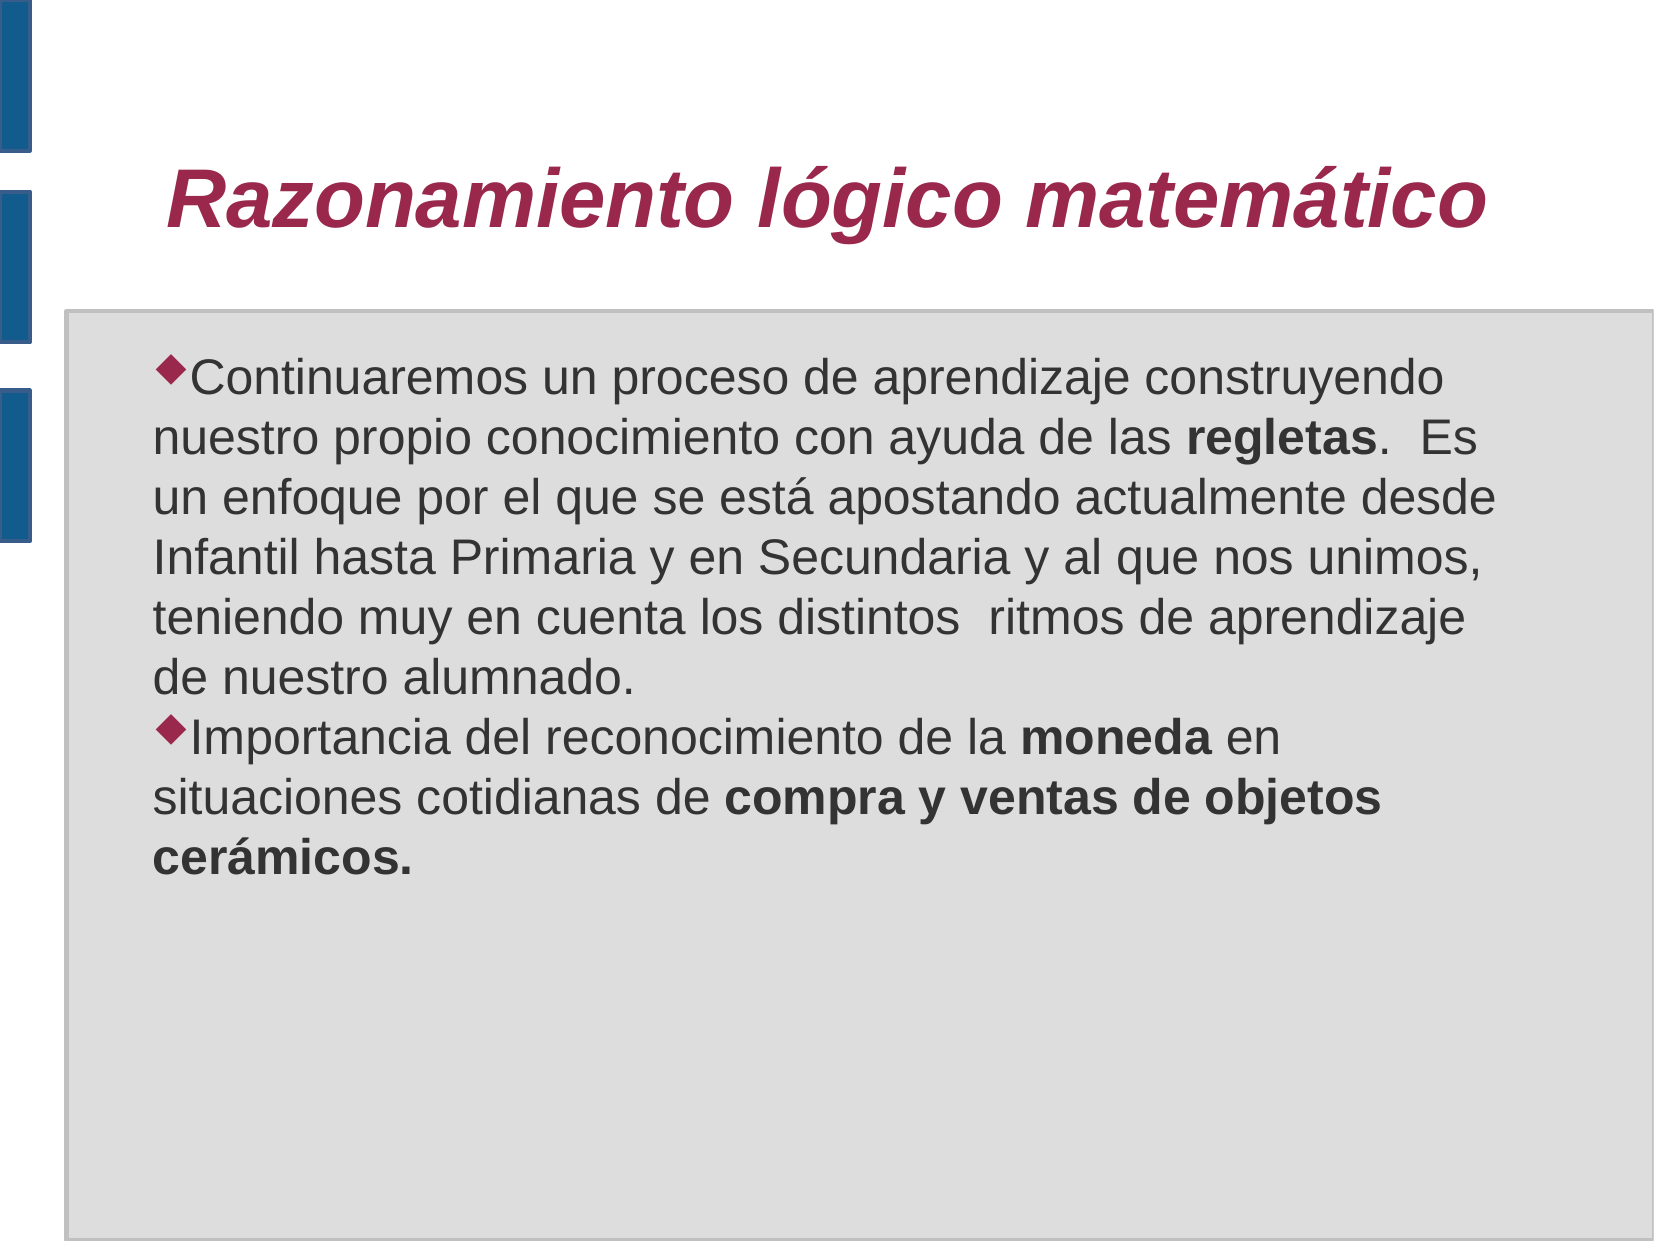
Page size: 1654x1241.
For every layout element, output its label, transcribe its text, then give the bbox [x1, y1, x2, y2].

title Razonamiento lógico matemático [121, 91, 1534, 299]
list Continuaremos un proceso de aprendizaje construyendo nuestro propio conocimiento con ayuda de las regletas. Es un enfoque por el que se está apostando actualmente desde Infantil hasta Primaria y en Secundaria y al que nos unimos, teniendo muy en cuenta los distintos ritmos de aprendizaje de nuestro alumnado. Importancia del reconocimiento de la moneda en situaciones cotidianas de compra y ventas de objetos cerámicos. [152, 344, 1534, 1168]
